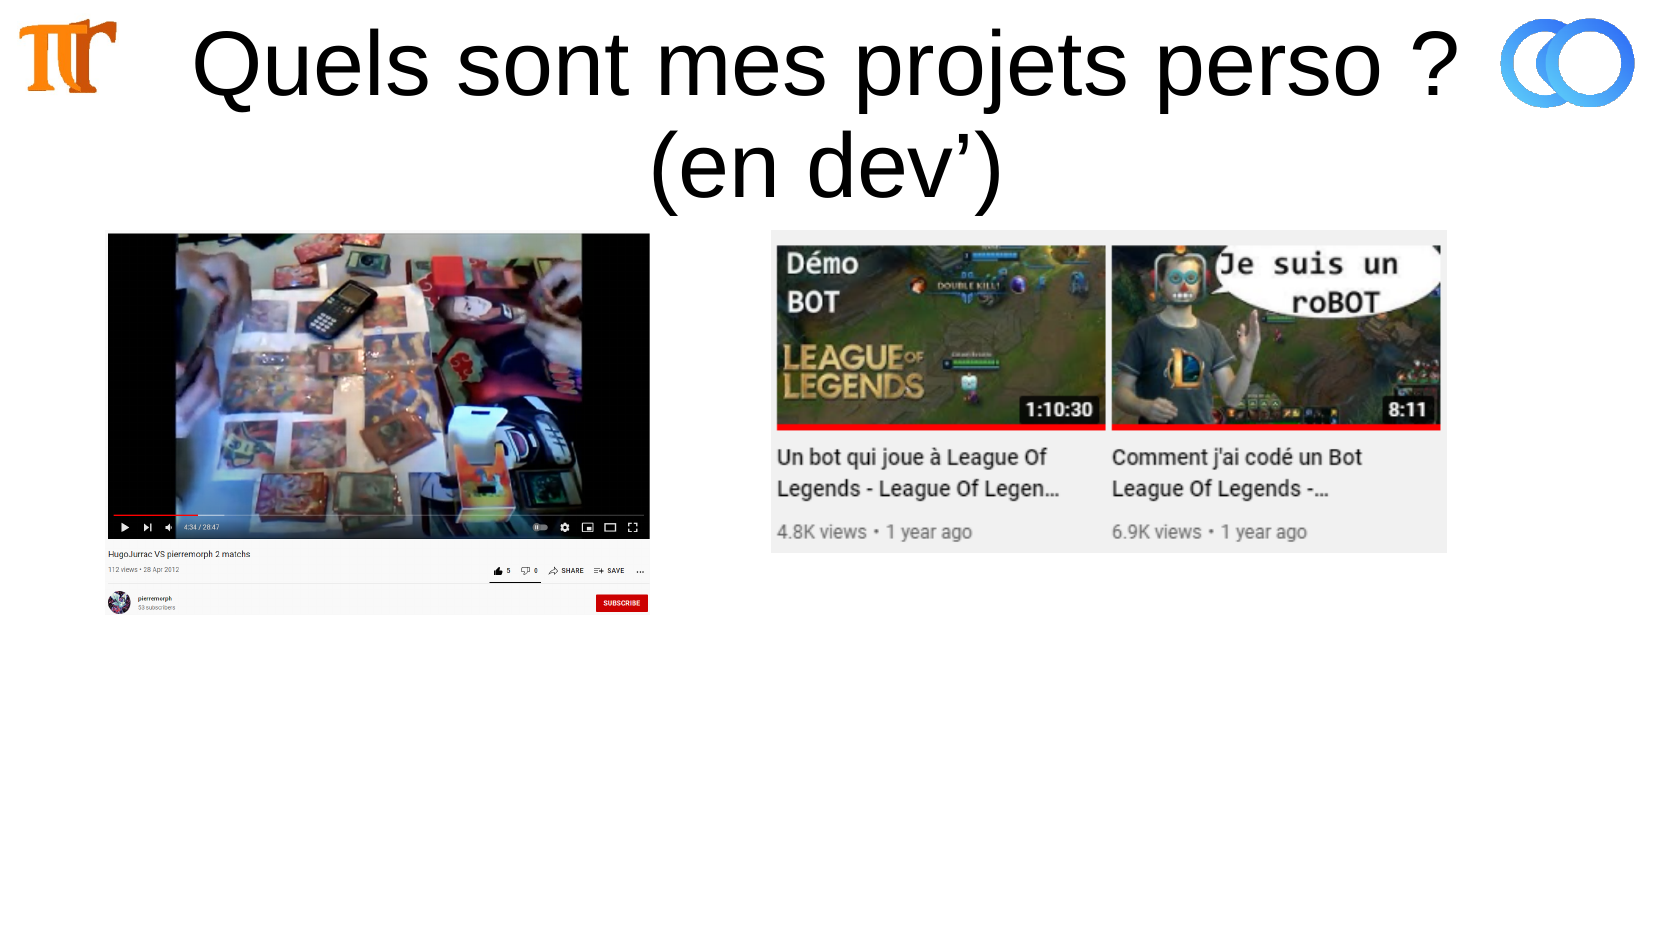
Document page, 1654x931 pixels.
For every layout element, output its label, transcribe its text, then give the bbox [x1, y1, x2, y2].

picture [1450, 0, 1654, 142]
title Quels sont mes projets perso ? (en dev’) [82, 12, 1571, 218]
picture [105, 230, 650, 615]
picture [17, 5, 119, 107]
picture [771, 230, 1447, 553]
